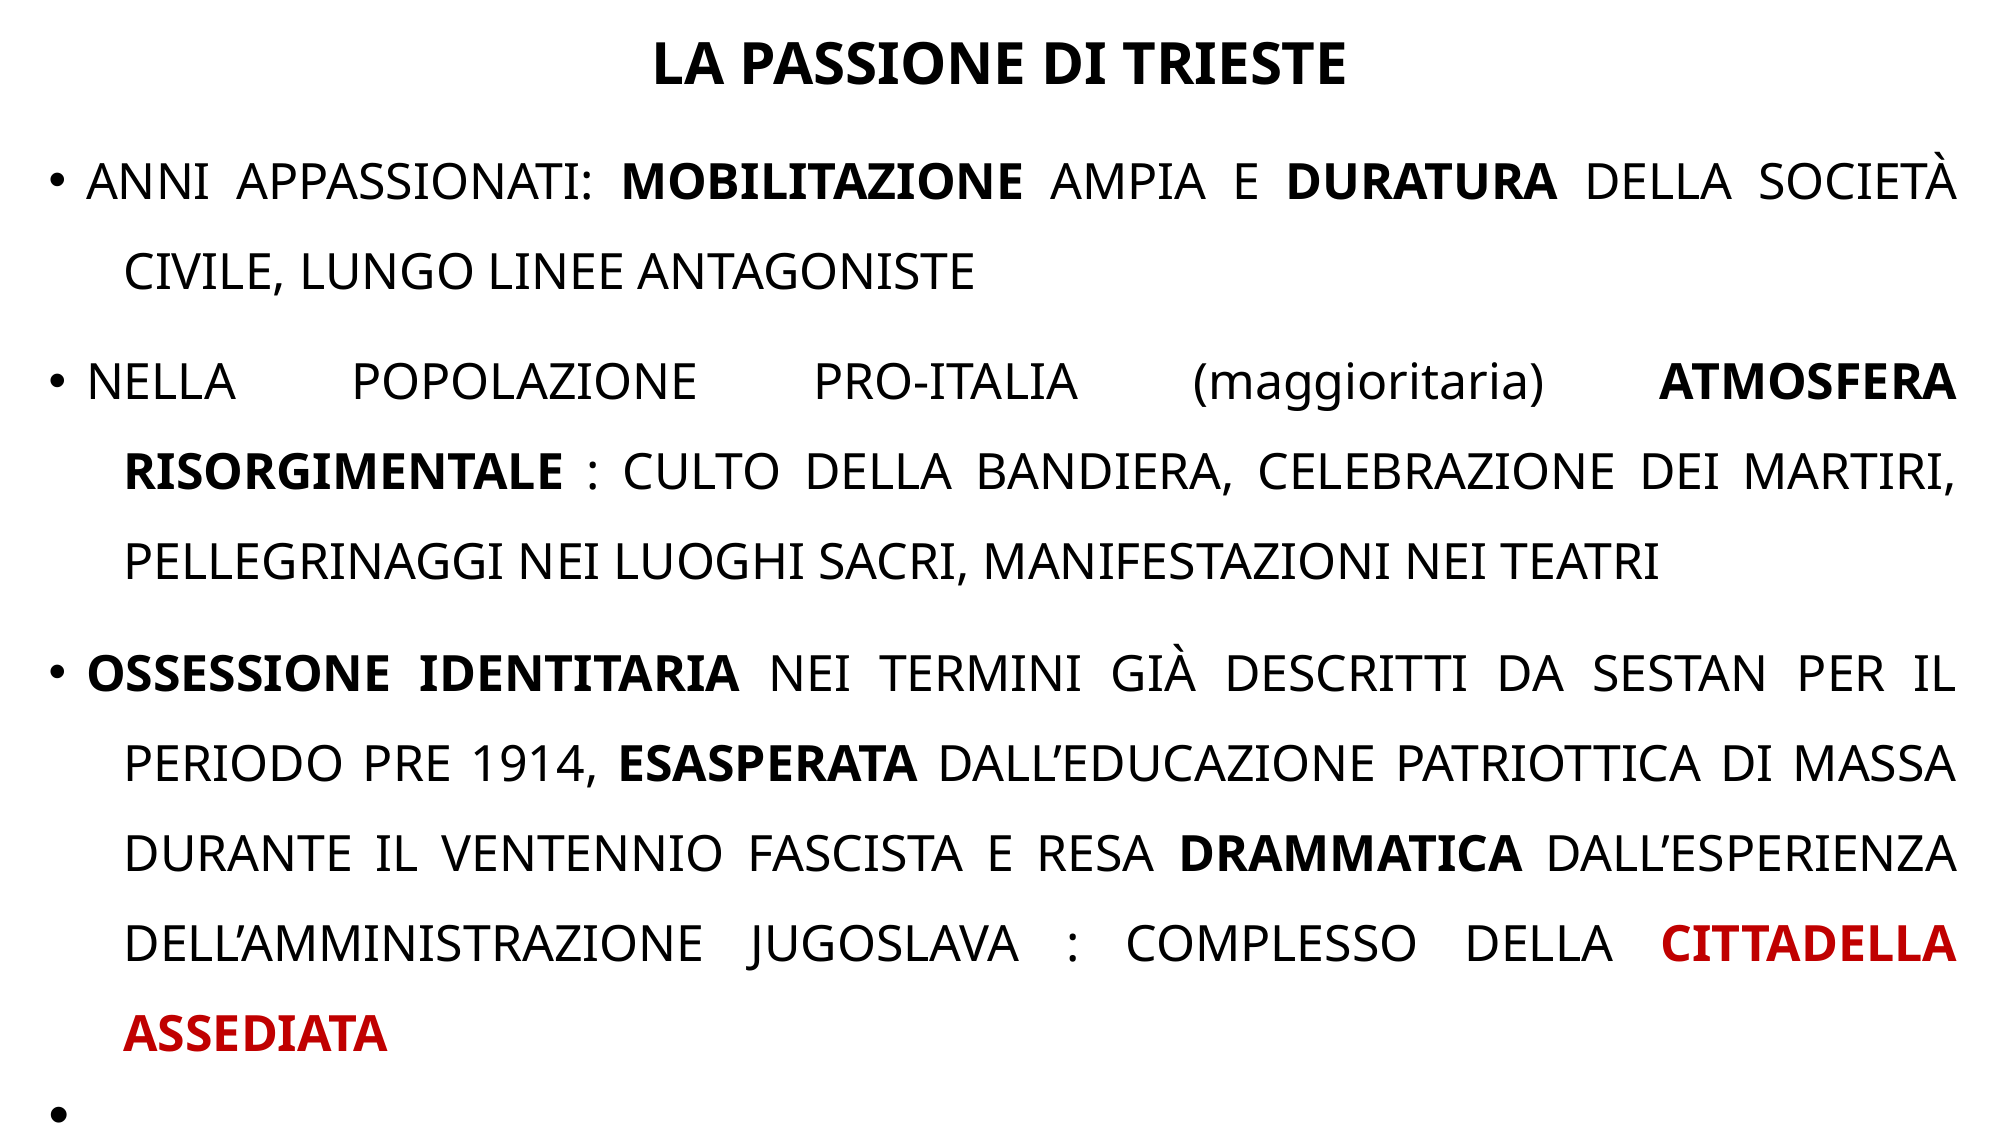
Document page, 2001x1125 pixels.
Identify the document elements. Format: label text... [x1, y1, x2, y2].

title LA PASSIONE DI TRIESTE [137, 20, 1863, 111]
list ANNI APPASSIONATI: MOBILITAZIONE AMPIA E DURATURA DELLA SOCIETÀ CIVILE, LUNGO LINEE ANTAGONISTE NELLA POPOLAZIONE PRO-ITALIA (maggioritaria) ATMOSFERA RISORGIMENTALE : CULTO DELLA BANDIERA, CELEBRAZIONE DEI MARTIRI, PELLEGRINAGGI NEI LUOGHI SACRI, MANIFESTAZIONI NEI TEATRI OSSESSIONE IDENTITARIA NEI TERMINI GIÀ DESCRITTI DA SESTAN PER IL PERIODO PRE 1914, ESASPERATA DALL’EDUCAZIONE PATRIOTTICA DI MASSA DURANTE IL VENTENNIO FASCISTA E RESA DRAMMATICA DALL’ESPERIENZA DELL’AMMINISTRAZIONE JUGOSLAVA : COMPLESSO DELLA CITTADELLA ASSEDIATA [33, 111, 1980, 1125]
